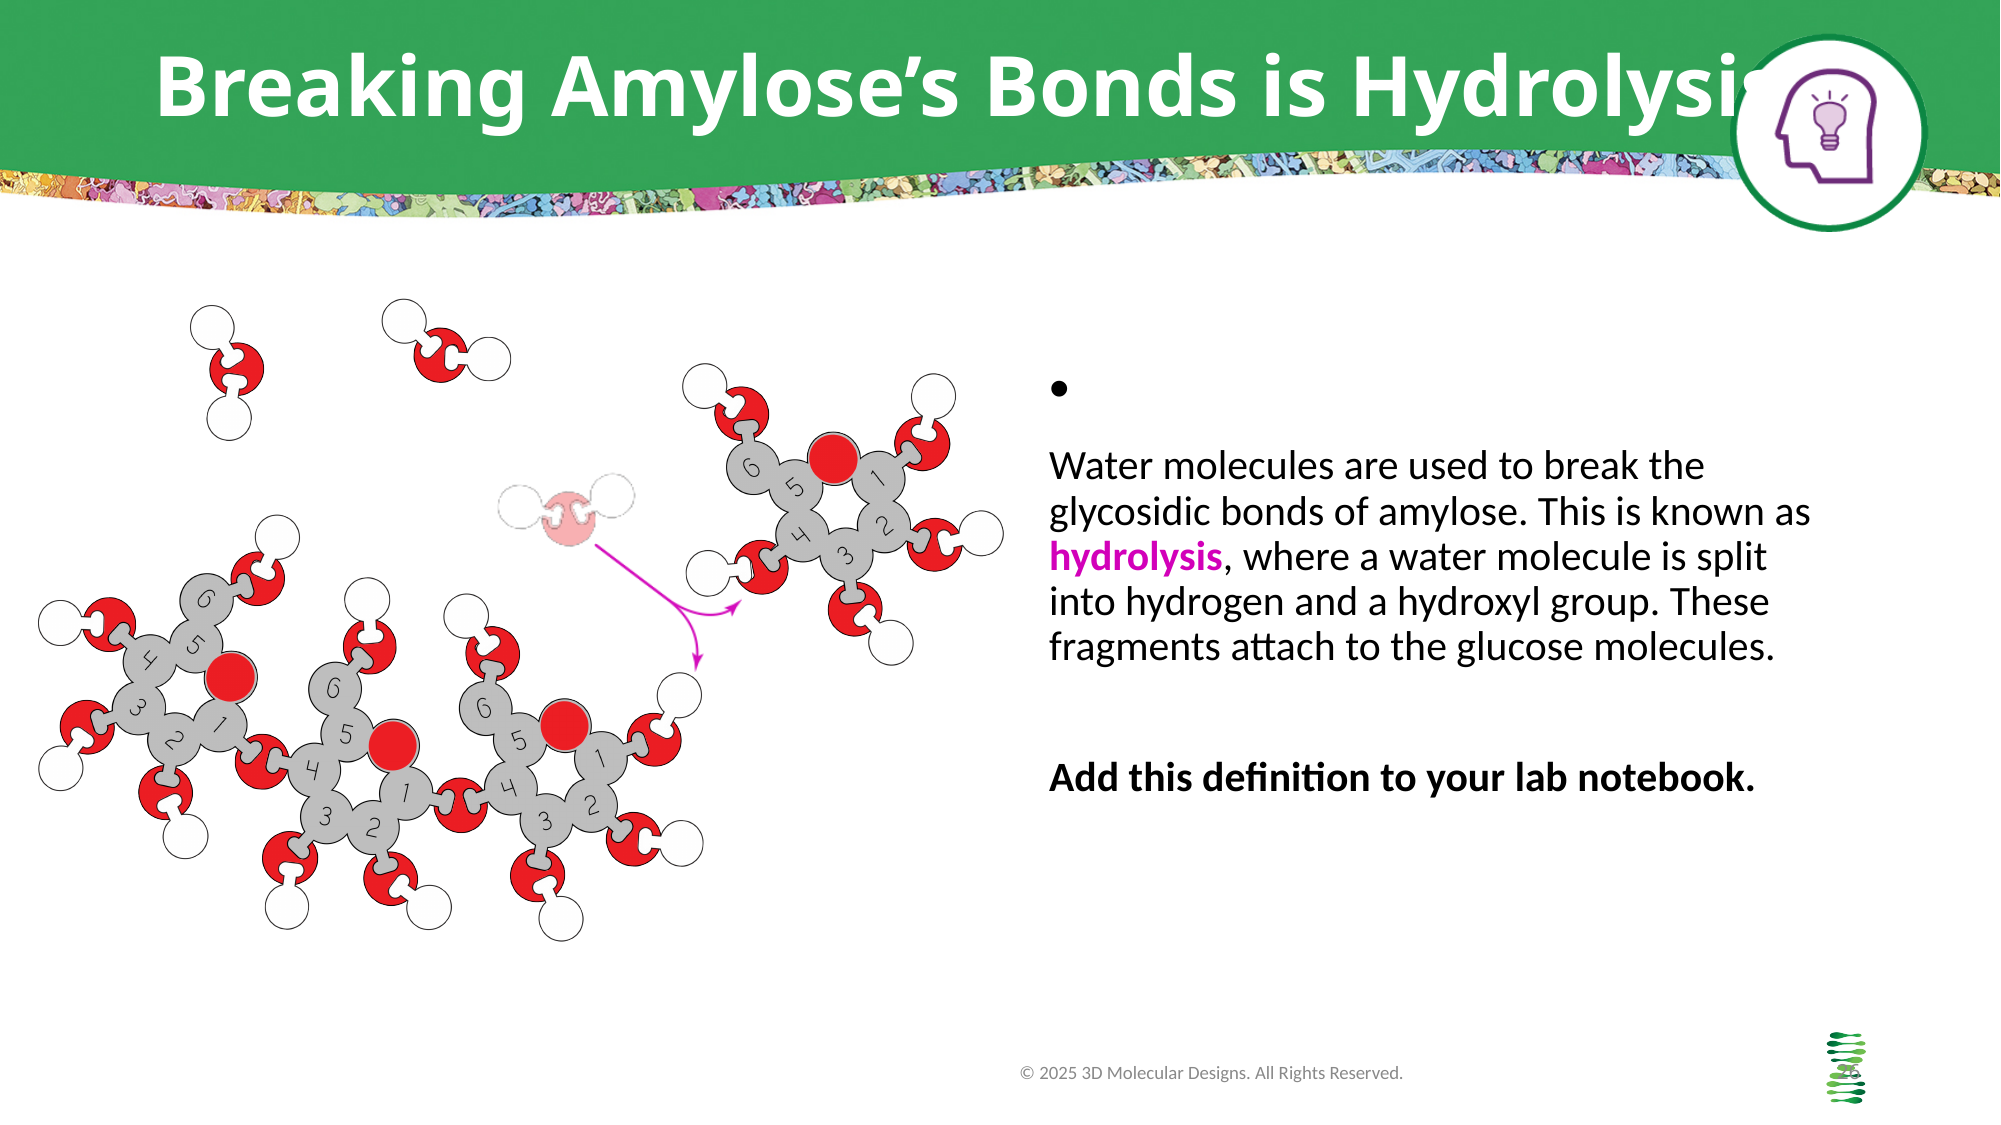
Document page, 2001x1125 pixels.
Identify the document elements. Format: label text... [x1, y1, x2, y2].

text_box Breaking Amylose’s Bonds is Hydrolysis [78, 36, 2000, 133]
picture [492, 465, 642, 555]
picture [181, 296, 274, 444]
text_box Water molecules are used to break the glycosidic bonds of amylose. This is known as hydrolysis, where a water molecule is split into hydrogen and a hydroxyl group. These fragments attach to the glucose molecules. Add this definition to your lab notebook. [1034, 345, 1855, 902]
picture [372, 289, 512, 385]
picture [29, 344, 1009, 949]
slide_number 26 [1821, 1042, 1929, 1103]
